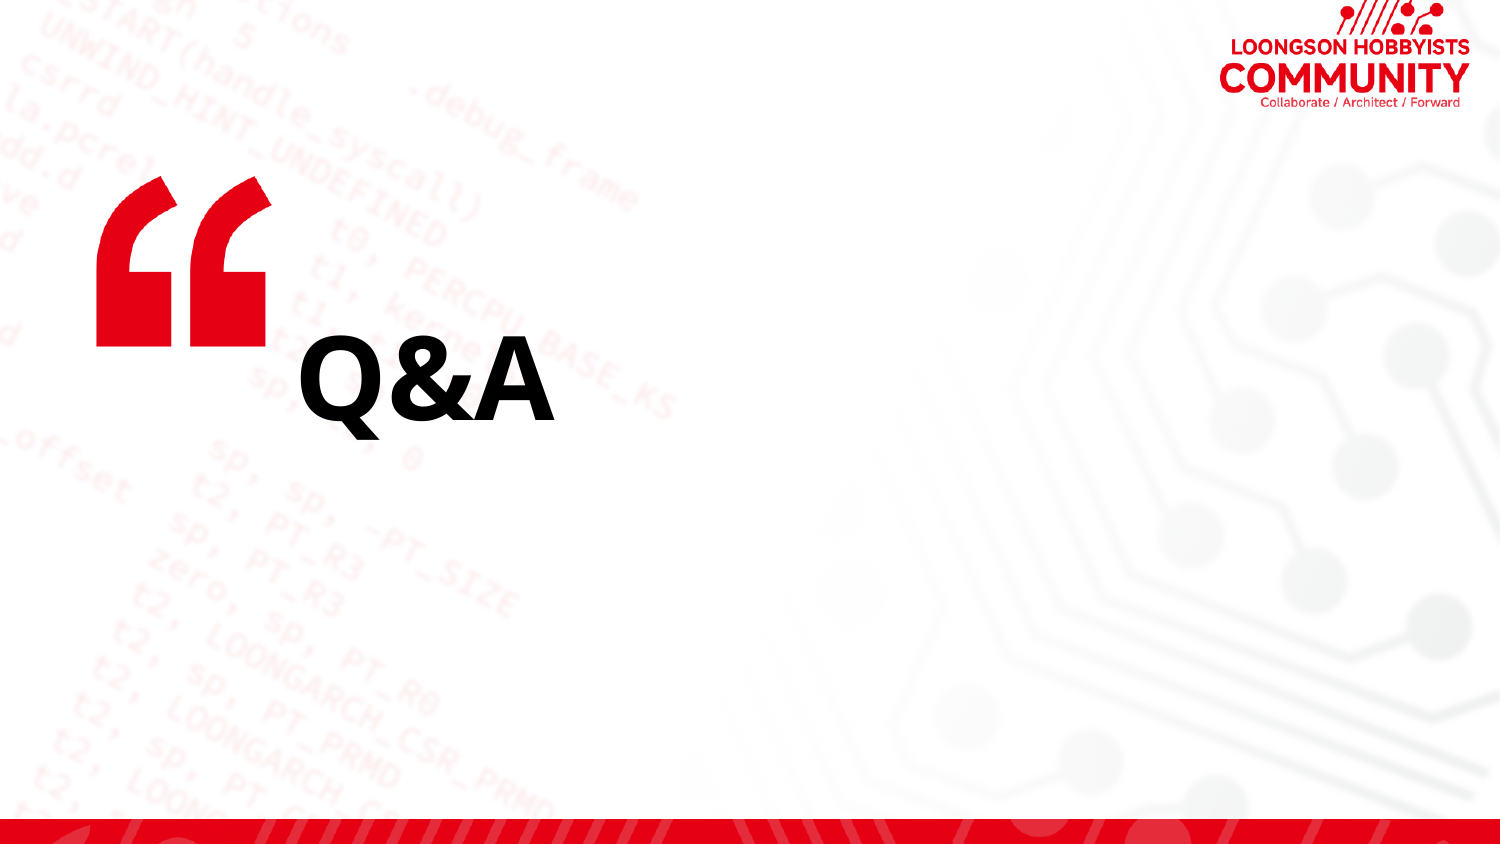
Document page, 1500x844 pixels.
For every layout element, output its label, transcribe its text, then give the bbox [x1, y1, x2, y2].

title Q&A [279, 221, 1221, 526]
picture [0, 0, 1500, 844]
